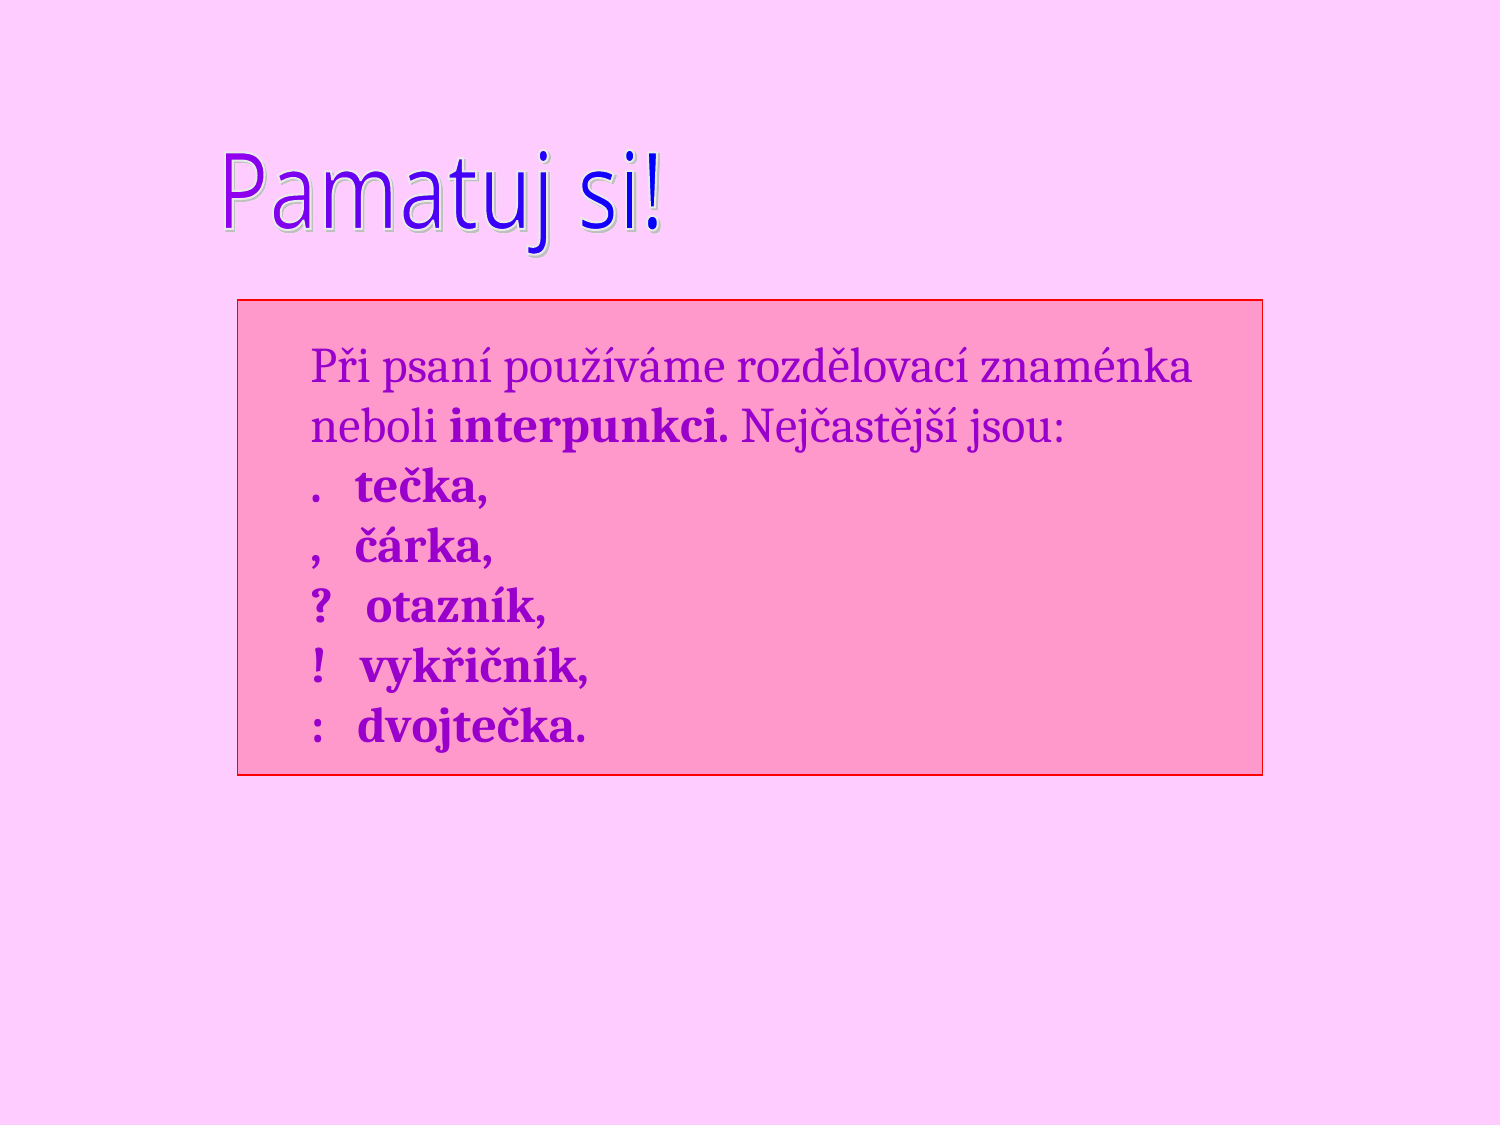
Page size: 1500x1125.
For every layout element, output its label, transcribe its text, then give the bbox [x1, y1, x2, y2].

text_box Pamatuj si! [402, 170, 441, 230]
text_box Pamatuj si! [527, 171, 548, 255]
text_box Při psaní používáme rozdělovací znaménka neboli interpunkci. Nejčastější jsou: . tečka, , čárka, ? otazník, ! vykřičník, : dvojtečka. [295, 324, 1220, 761]
text_box Pamatuj si! [272, 170, 311, 230]
text_box Pamatuj si! [485, 171, 525, 230]
text_box Pamatuj si! [324, 170, 392, 229]
text_box Pamatuj si! [224, 152, 265, 229]
text_box Pamatuj si! [625, 171, 634, 229]
text_box Pamatuj si! [581, 170, 615, 230]
text_box Pamatuj si! [647, 152, 658, 208]
text_box Pamatuj si! [448, 158, 477, 230]
text_box [237, 299, 1263, 775]
